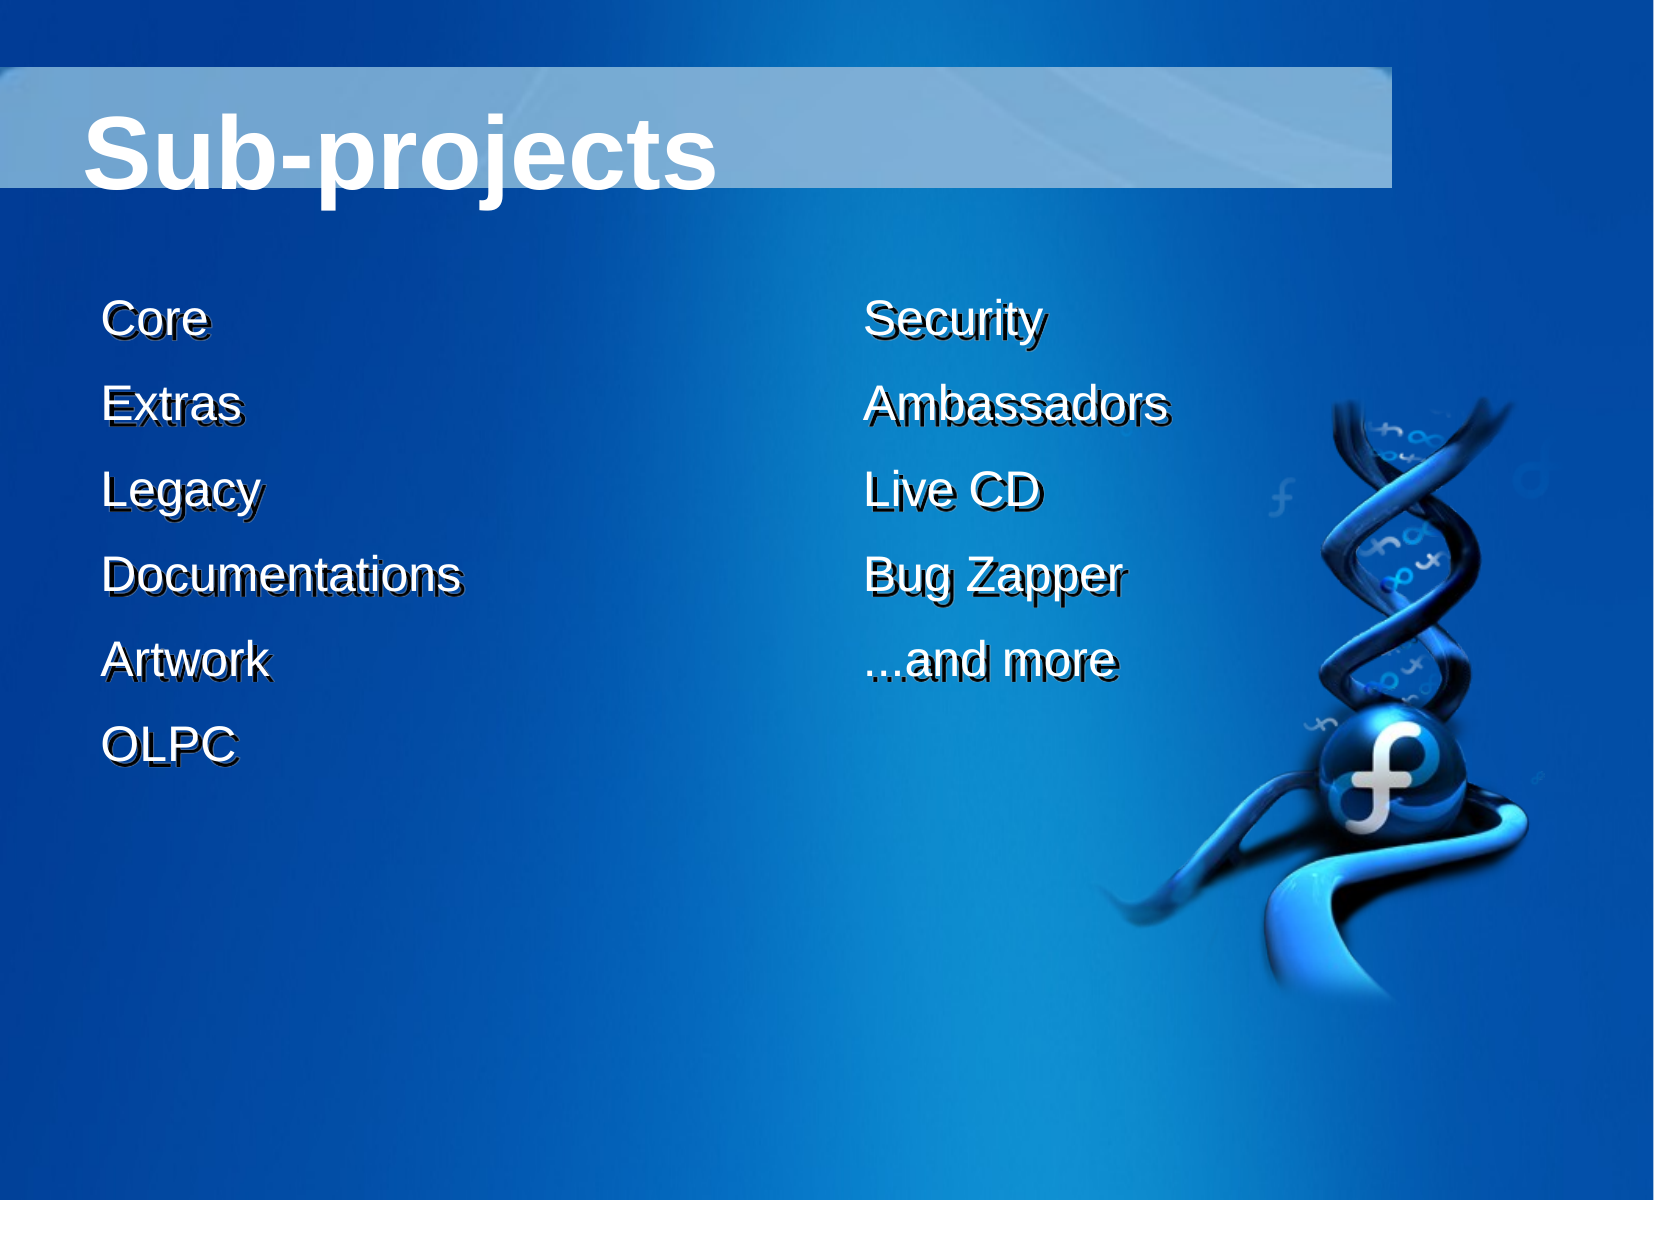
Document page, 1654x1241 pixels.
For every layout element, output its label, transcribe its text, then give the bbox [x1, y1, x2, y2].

picture [0, 0, 1654, 1200]
list Core Extras Legacy Documentations Artwork OLPC [82, 290, 809, 1109]
list Security Ambassadors Live CD Bug Zapper ...and more [845, 290, 1572, 1109]
title Sub-projects [82, 49, 1571, 257]
